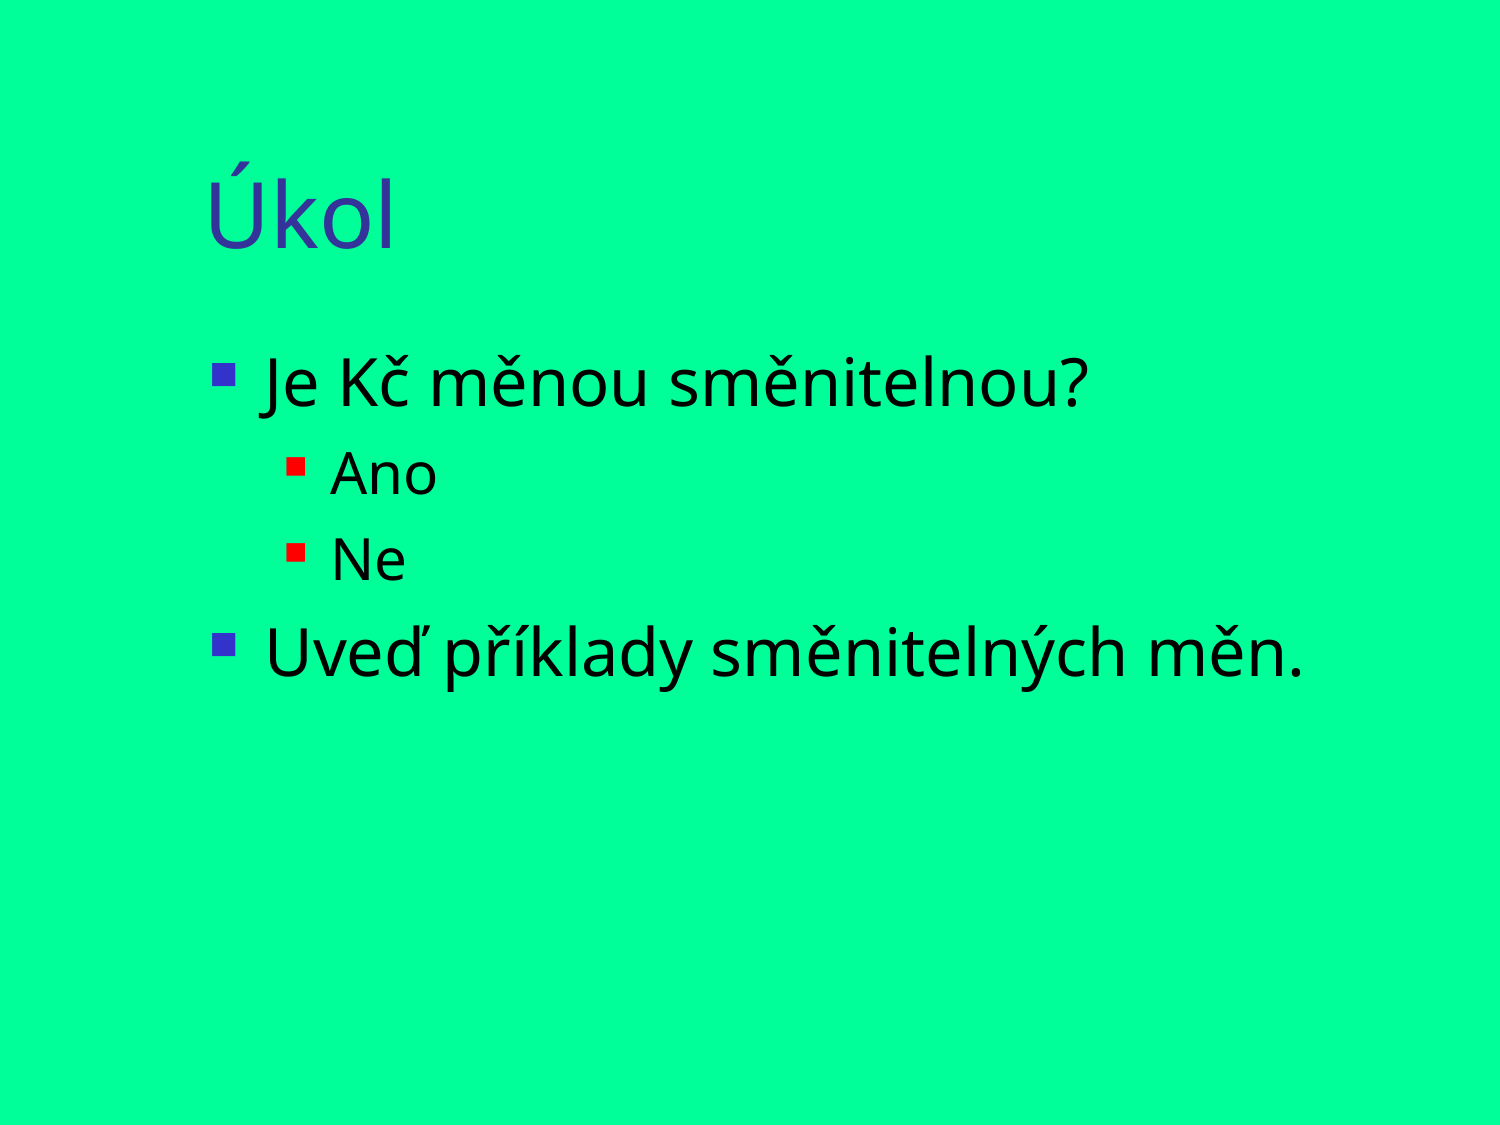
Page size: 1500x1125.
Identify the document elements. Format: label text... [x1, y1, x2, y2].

list Je Kč měnou směnitelnou? Ano Ne Uveď příklady směnitelných měn. [193, 331, 1469, 1032]
title Úkol [188, 35, 1467, 276]
